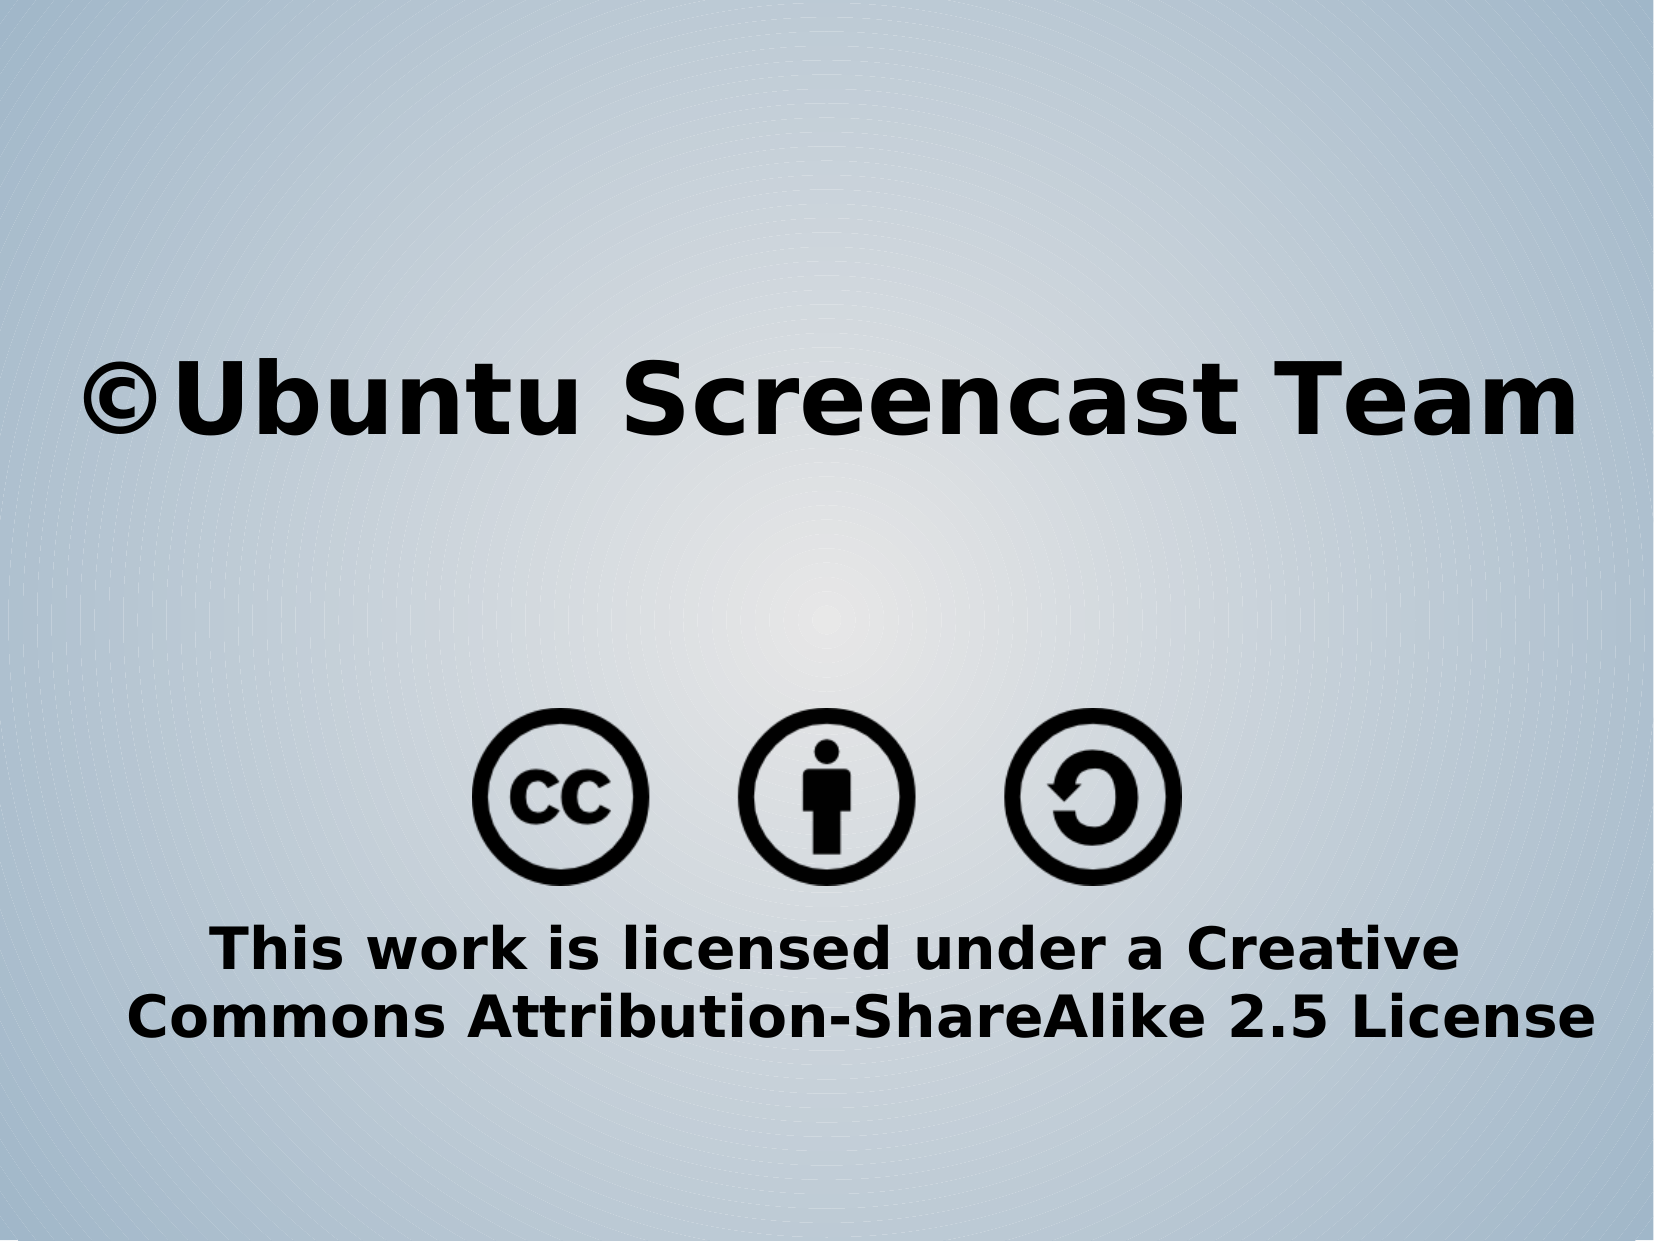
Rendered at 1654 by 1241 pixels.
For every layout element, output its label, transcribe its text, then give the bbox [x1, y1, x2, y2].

list This work is licensed under a Creative Commons Attribution-ShareAlike 2.5 License [29, 915, 1625, 1051]
title ©Ubuntu Screencast Team [29, 239, 1625, 562]
picture [472, 708, 1182, 886]
